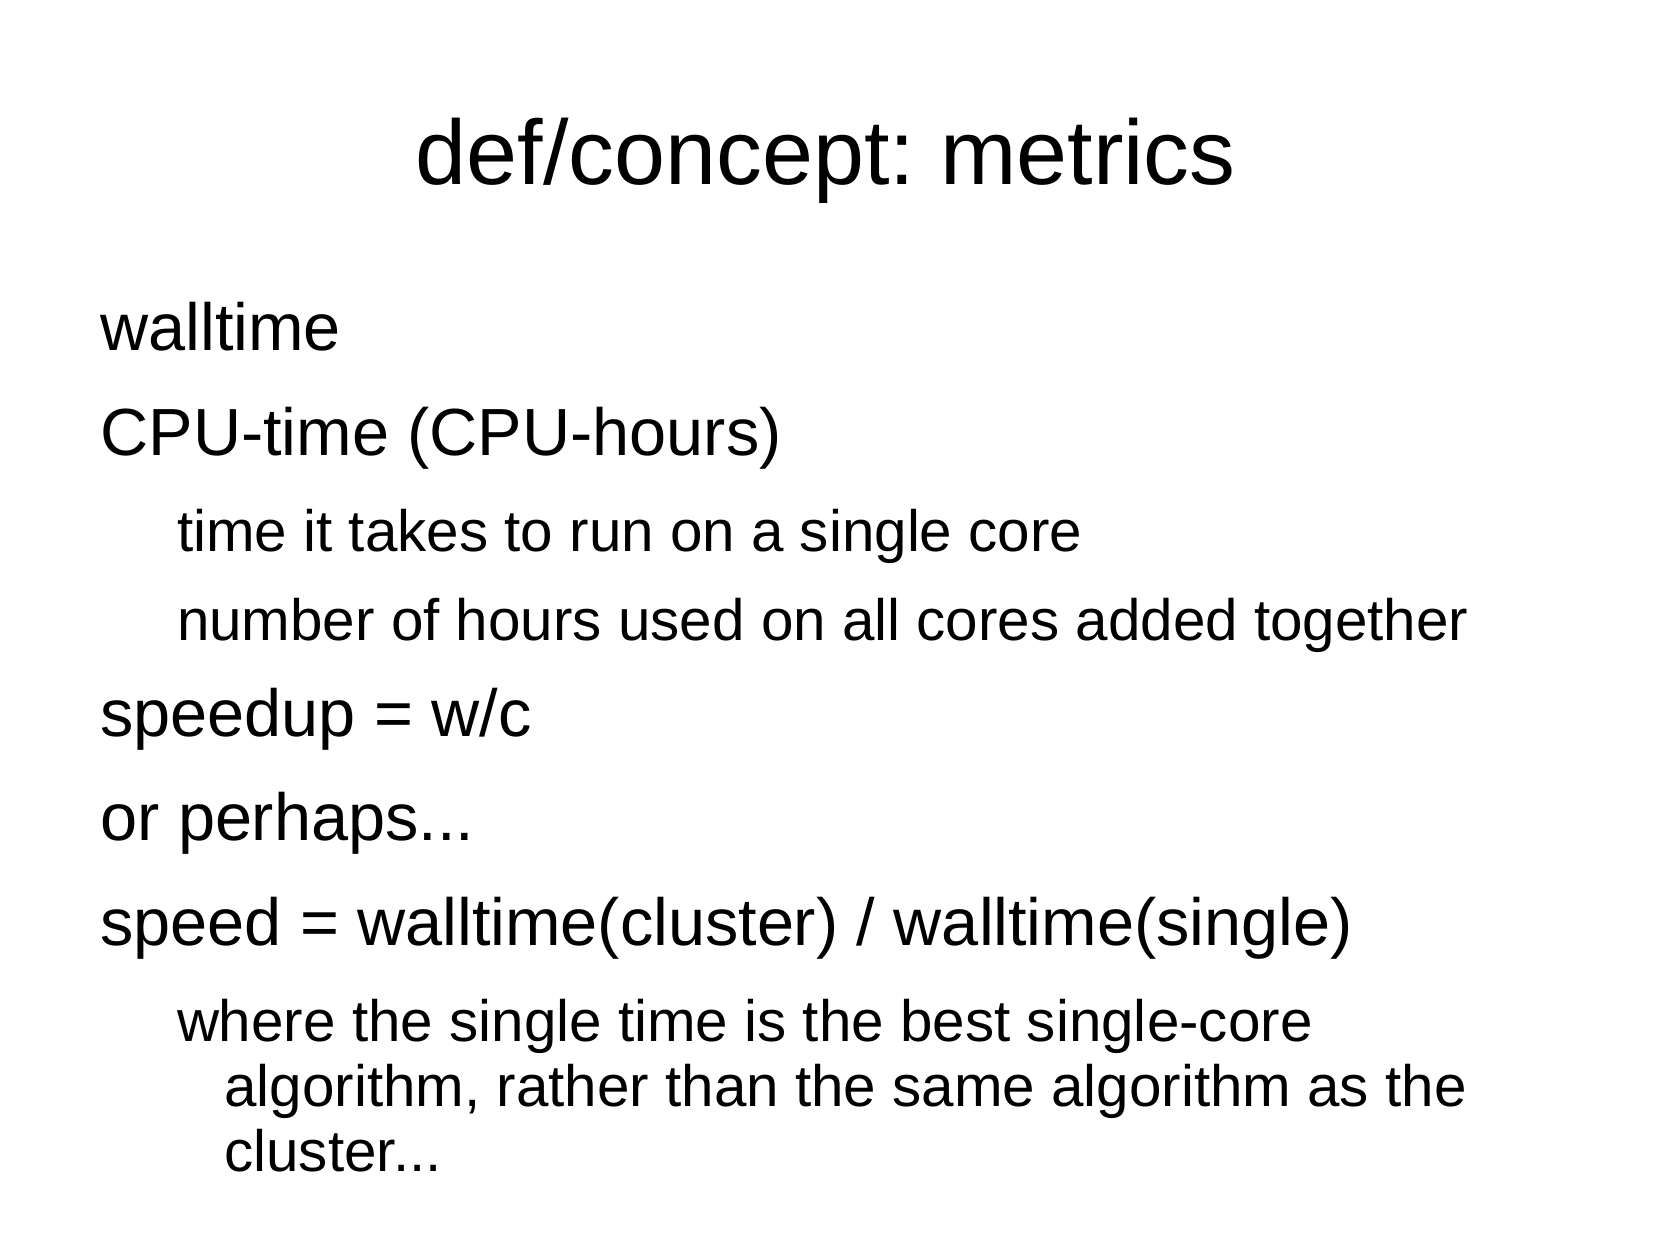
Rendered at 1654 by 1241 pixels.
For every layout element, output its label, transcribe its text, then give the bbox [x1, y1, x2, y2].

list walltime CPU-time (CPU-hours) time it takes to run on a single core number of hours used on all cores added together speedup = w/c or perhaps... speed = walltime(cluster) / walltime(single) where the single time is the best single-core algorithm, rather than the same algorithm as the cluster... [82, 290, 1571, 1205]
title def/concept: metrics [82, 49, 1571, 257]
